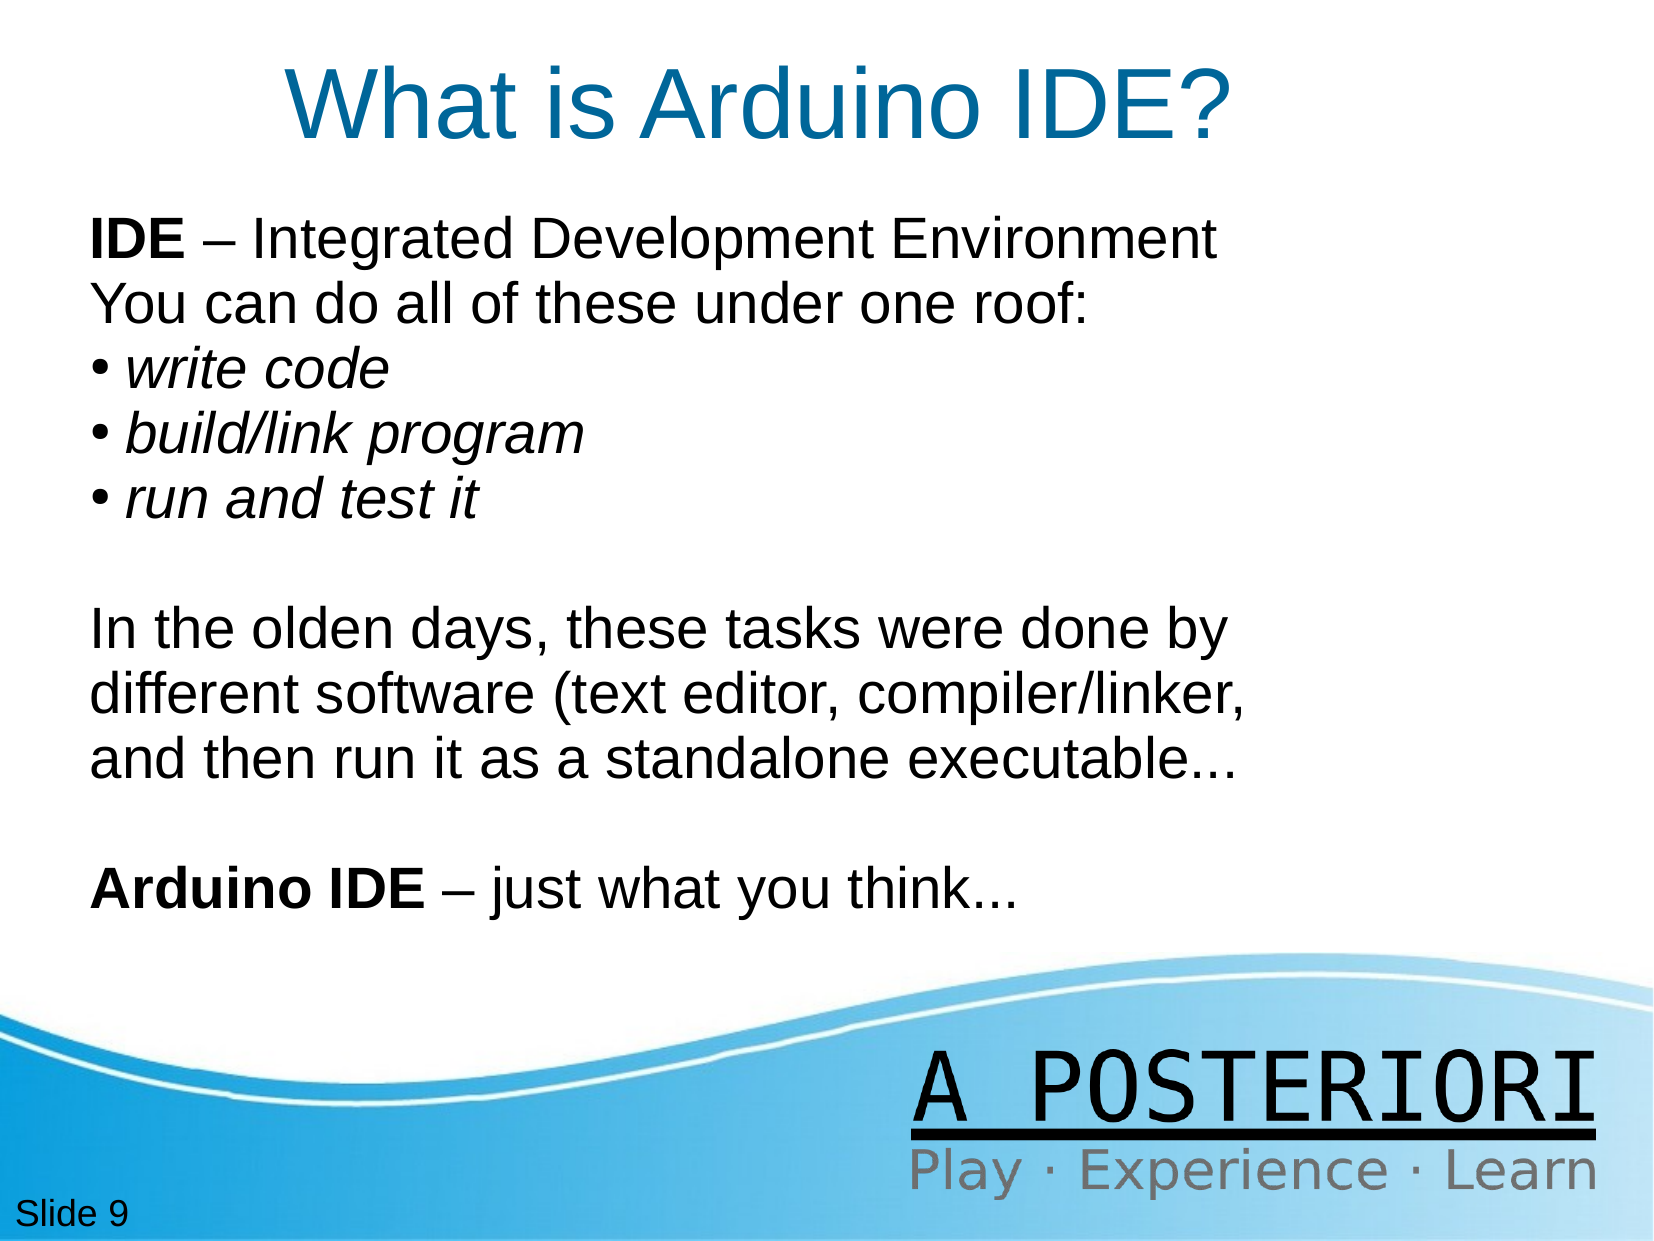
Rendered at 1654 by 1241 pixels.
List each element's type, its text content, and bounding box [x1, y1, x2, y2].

text_box IDE – Integrated Development Environment You can do all of these under one roof: write code build/link program run and test it In the olden days, these tasks were done by different software (text editor, compiler/linker, and then run it as a standalone executable... Arduino IDE – just what you think... [75, 198, 1291, 925]
picture [0, 952, 1654, 1241]
title What is Arduino IDE? [15, 38, 1504, 171]
